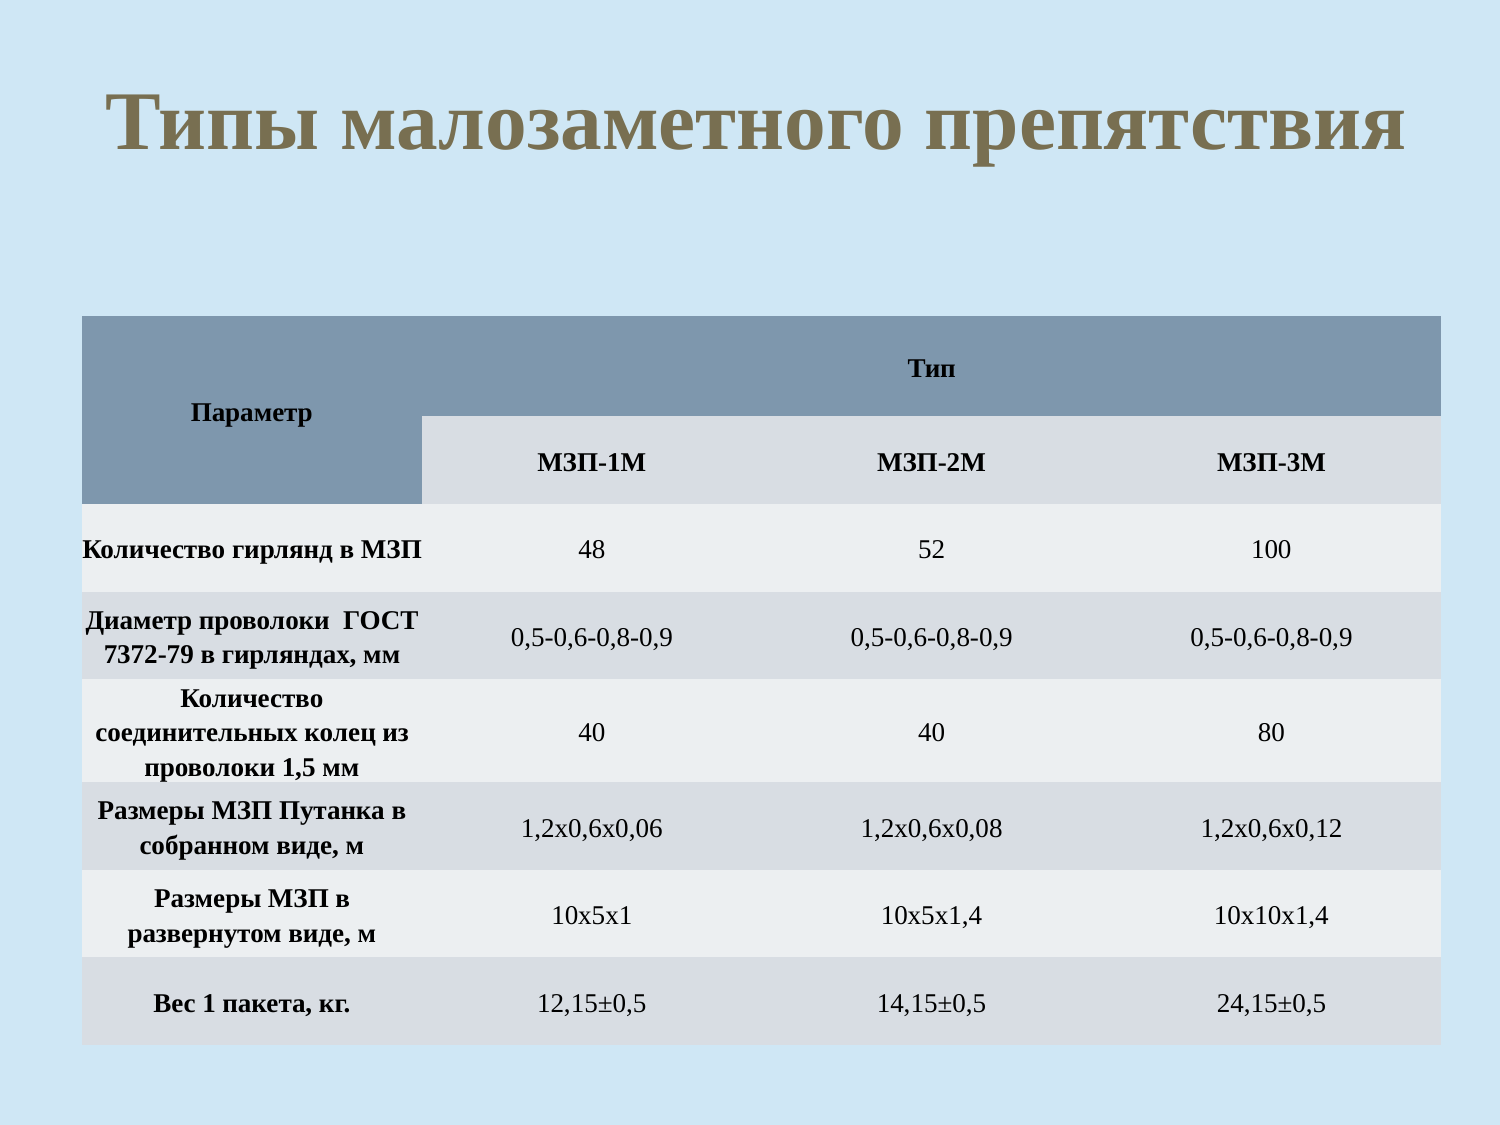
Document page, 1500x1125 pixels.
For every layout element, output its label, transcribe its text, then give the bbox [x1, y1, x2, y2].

table_cell Количество гирлянд в МЗП [82, 504, 422, 592]
table_cell 14,15±0,5 [762, 957, 1101, 1045]
table_cell 40 [762, 679, 1101, 782]
table_cell Диаметр проволоки ГОСТ 7372-79 в гирляндах, мм [82, 592, 422, 679]
table_cell 48 [422, 504, 762, 592]
table_header Тип [422, 316, 1441, 416]
table_cell 1,2х0,6х0,12 [1101, 782, 1441, 870]
table_cell 12,15±0,5 [422, 957, 762, 1045]
table_cell Вес 1 пакета, кг. [82, 957, 422, 1045]
table_cell 0,5-0,6-0,8-0,9 [1101, 592, 1441, 679]
table_cell МЗП-2М [762, 416, 1101, 504]
table_cell Размеры МЗП в развернутом виде, м [82, 870, 422, 957]
table_cell 0,5-0,6-0,8-0,9 [762, 592, 1101, 679]
table_cell 1,2х0,6х0,06 [422, 782, 762, 870]
table_cell 52 [762, 504, 1101, 592]
table_cell 80 [1101, 679, 1441, 782]
table_cell 0,5-0,6-0,8-0,9 [422, 592, 762, 679]
table_cell 40 [422, 679, 762, 782]
subtitle [75, 304, 1442, 1043]
table_cell 24,15±0,5 [1101, 957, 1441, 1045]
table_cell МЗП-3М [1101, 416, 1441, 504]
table_cell 1,2х0,6х0,08 [762, 782, 1101, 870]
table_cell 100 [1101, 504, 1441, 592]
table_cell Количество соединительных колец из проволоки 1,5 мм [82, 679, 422, 782]
table_cell 10х5х1,4 [762, 870, 1101, 957]
title Типы малозаметного препятствия [75, 58, 1438, 223]
table_cell МЗП-1М [422, 416, 762, 504]
table_cell 10х5х1 [422, 870, 762, 957]
table_cell Размеры МЗП Путанка в собранном виде, м [82, 782, 422, 870]
table_cell 10х10х1,4 [1101, 870, 1441, 957]
table_header Параметр [82, 316, 422, 504]
